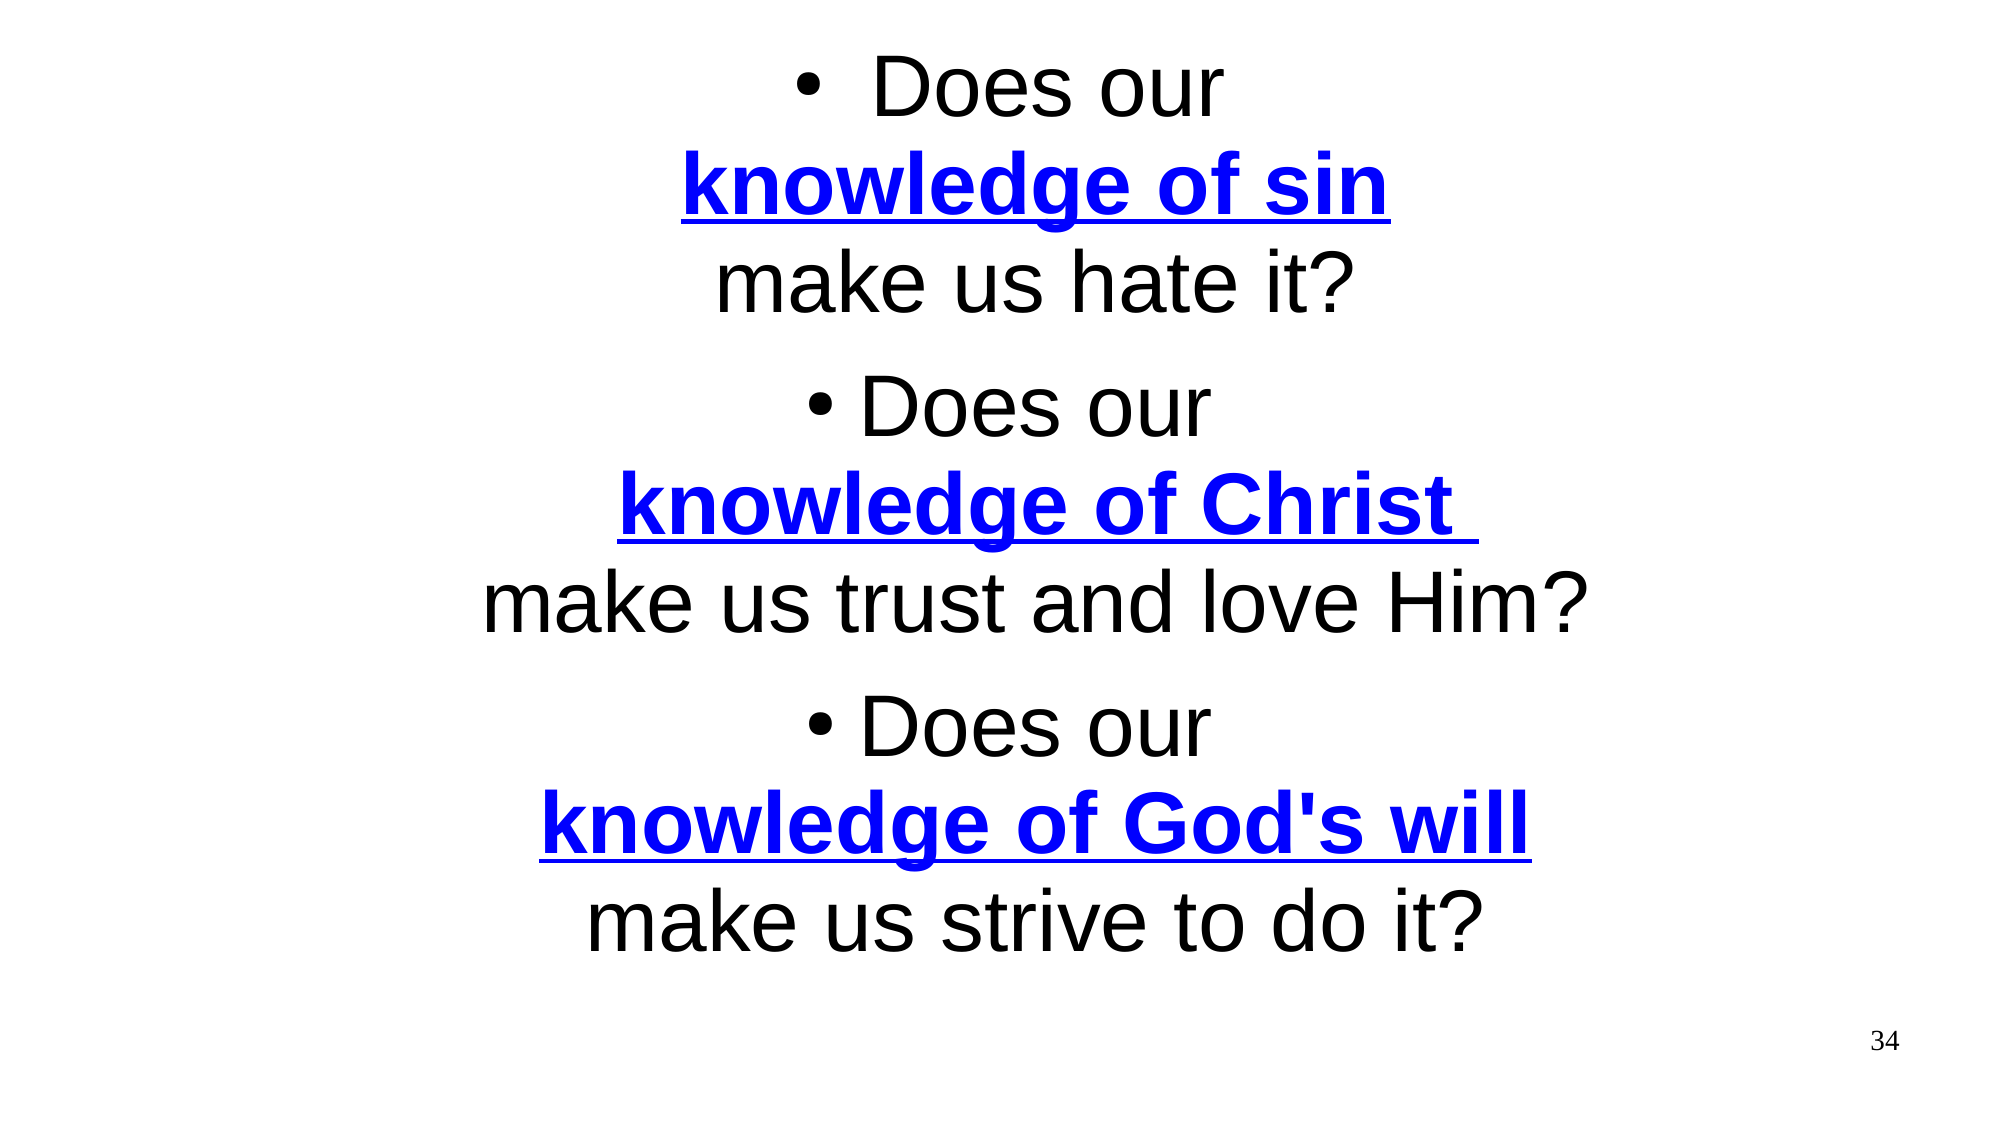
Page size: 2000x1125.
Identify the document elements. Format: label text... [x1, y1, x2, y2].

list Does our knowledge of sin make us hate it? Does our knowledge of Christ make us trust and love Him? Does our knowledge of God's will make us strive to do it? [37, 37, 1988, 1088]
